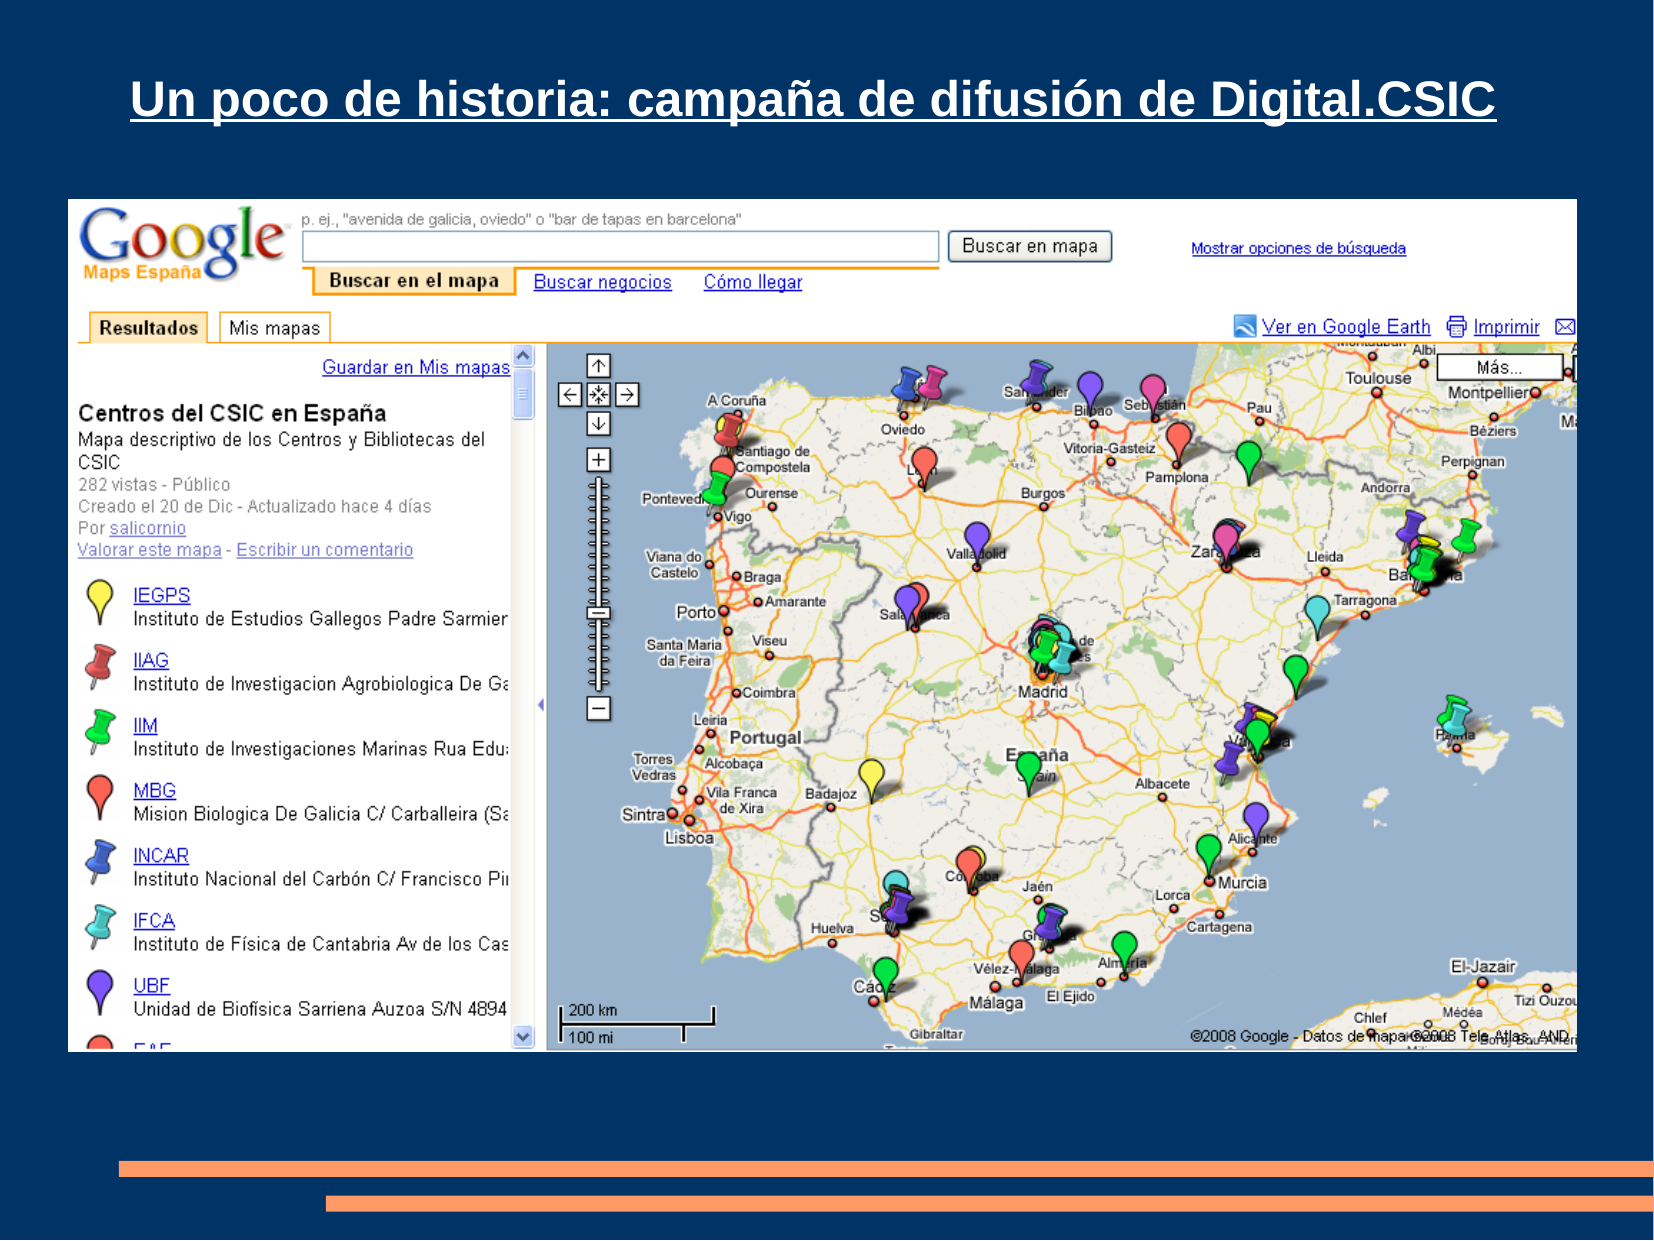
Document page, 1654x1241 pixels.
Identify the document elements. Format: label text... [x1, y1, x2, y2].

chart [68, 199, 1577, 1052]
text_box Un poco de historia: campaña de difusión de Digital.CSIC [129, 70, 1498, 199]
